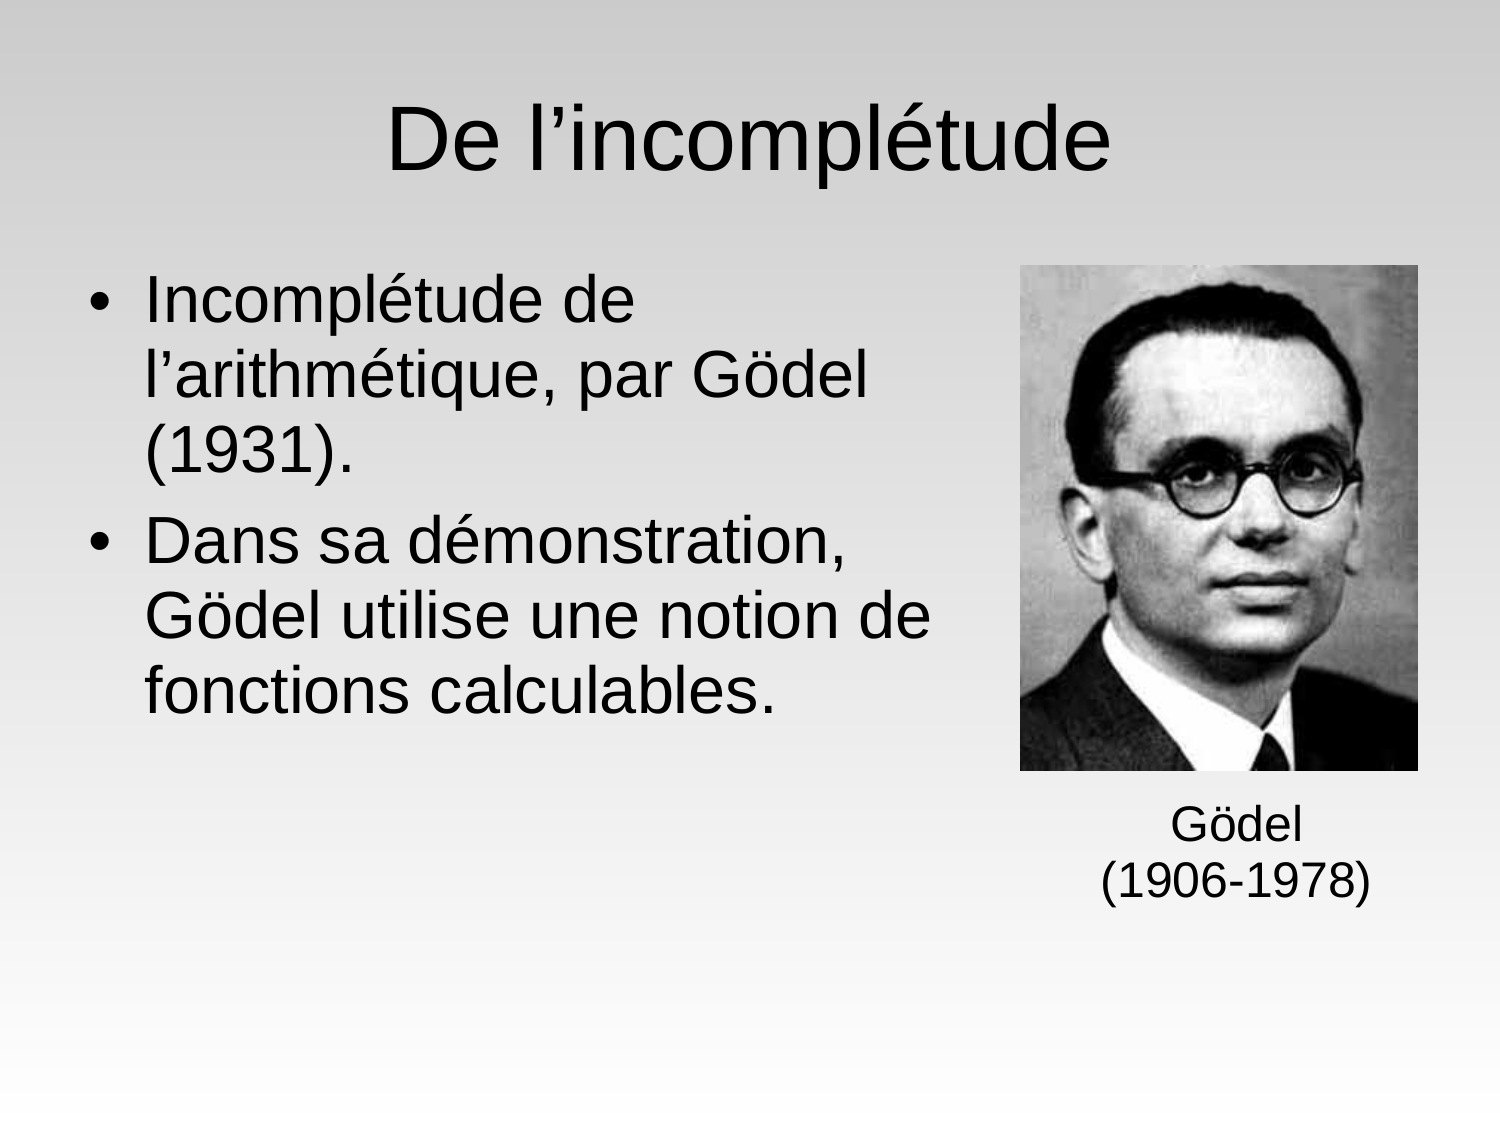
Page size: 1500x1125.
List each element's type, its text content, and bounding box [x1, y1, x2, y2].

list Incomplétude de l’arithmétique, par Gödel (1931). Dans sa démonstration, Gödel utilise une notion de fonctions calculables. [88, 262, 975, 991]
text_box Gödel (1906-1978) [1085, 789, 1388, 916]
picture [1020, 265, 1418, 772]
title De l’incomplétude [75, 28, 1426, 250]
